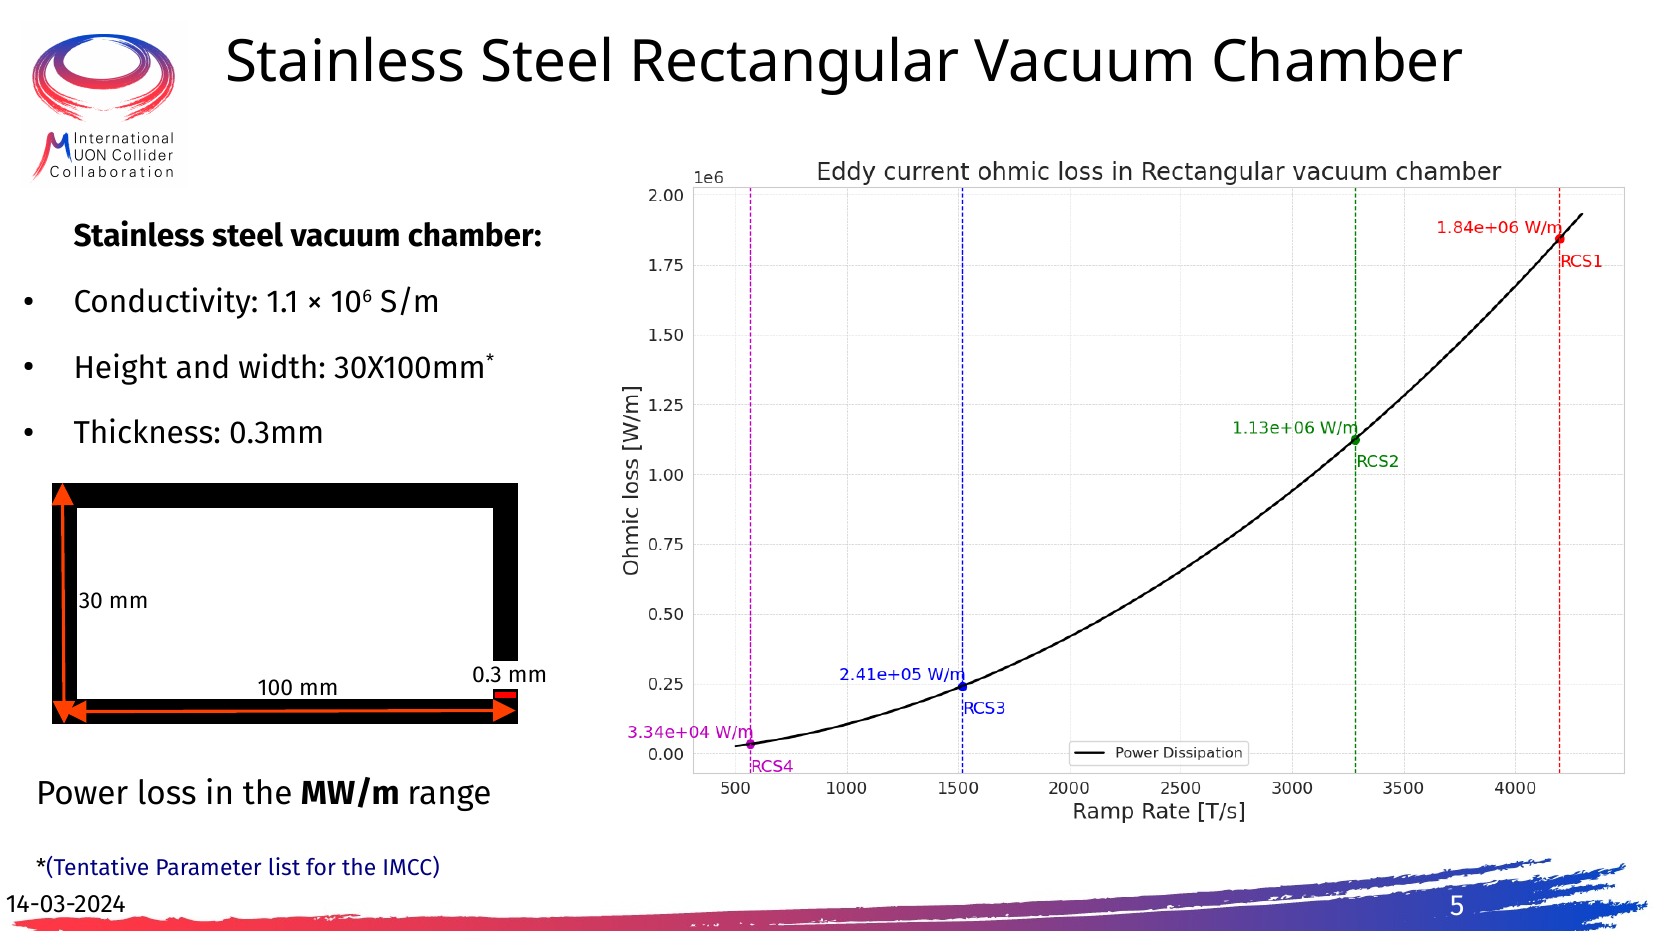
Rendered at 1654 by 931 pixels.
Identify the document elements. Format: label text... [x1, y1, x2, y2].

text_box *(Tentative Parameter list for the IMCC) [21, 846, 511, 916]
text_box 100 mm [242, 666, 394, 735]
list Stainless steel vacuum chamber: Conductivity: 1.1 × 106 S/m Height and width: 30X100mm* Thickness: 0.3mm [6, 151, 545, 460]
text_box Power loss in the MW/m range [21, 765, 581, 829]
picture [0, 848, 1654, 931]
picture [613, 152, 1632, 831]
picture [21, 21, 188, 151]
text_box [65, 495, 506, 709]
text_box 0.3 mm [457, 654, 581, 711]
text_box 30 mm [64, 579, 215, 629]
title Stainless Steel Rectangular Vacuum Chamber [225, 19, 1571, 181]
